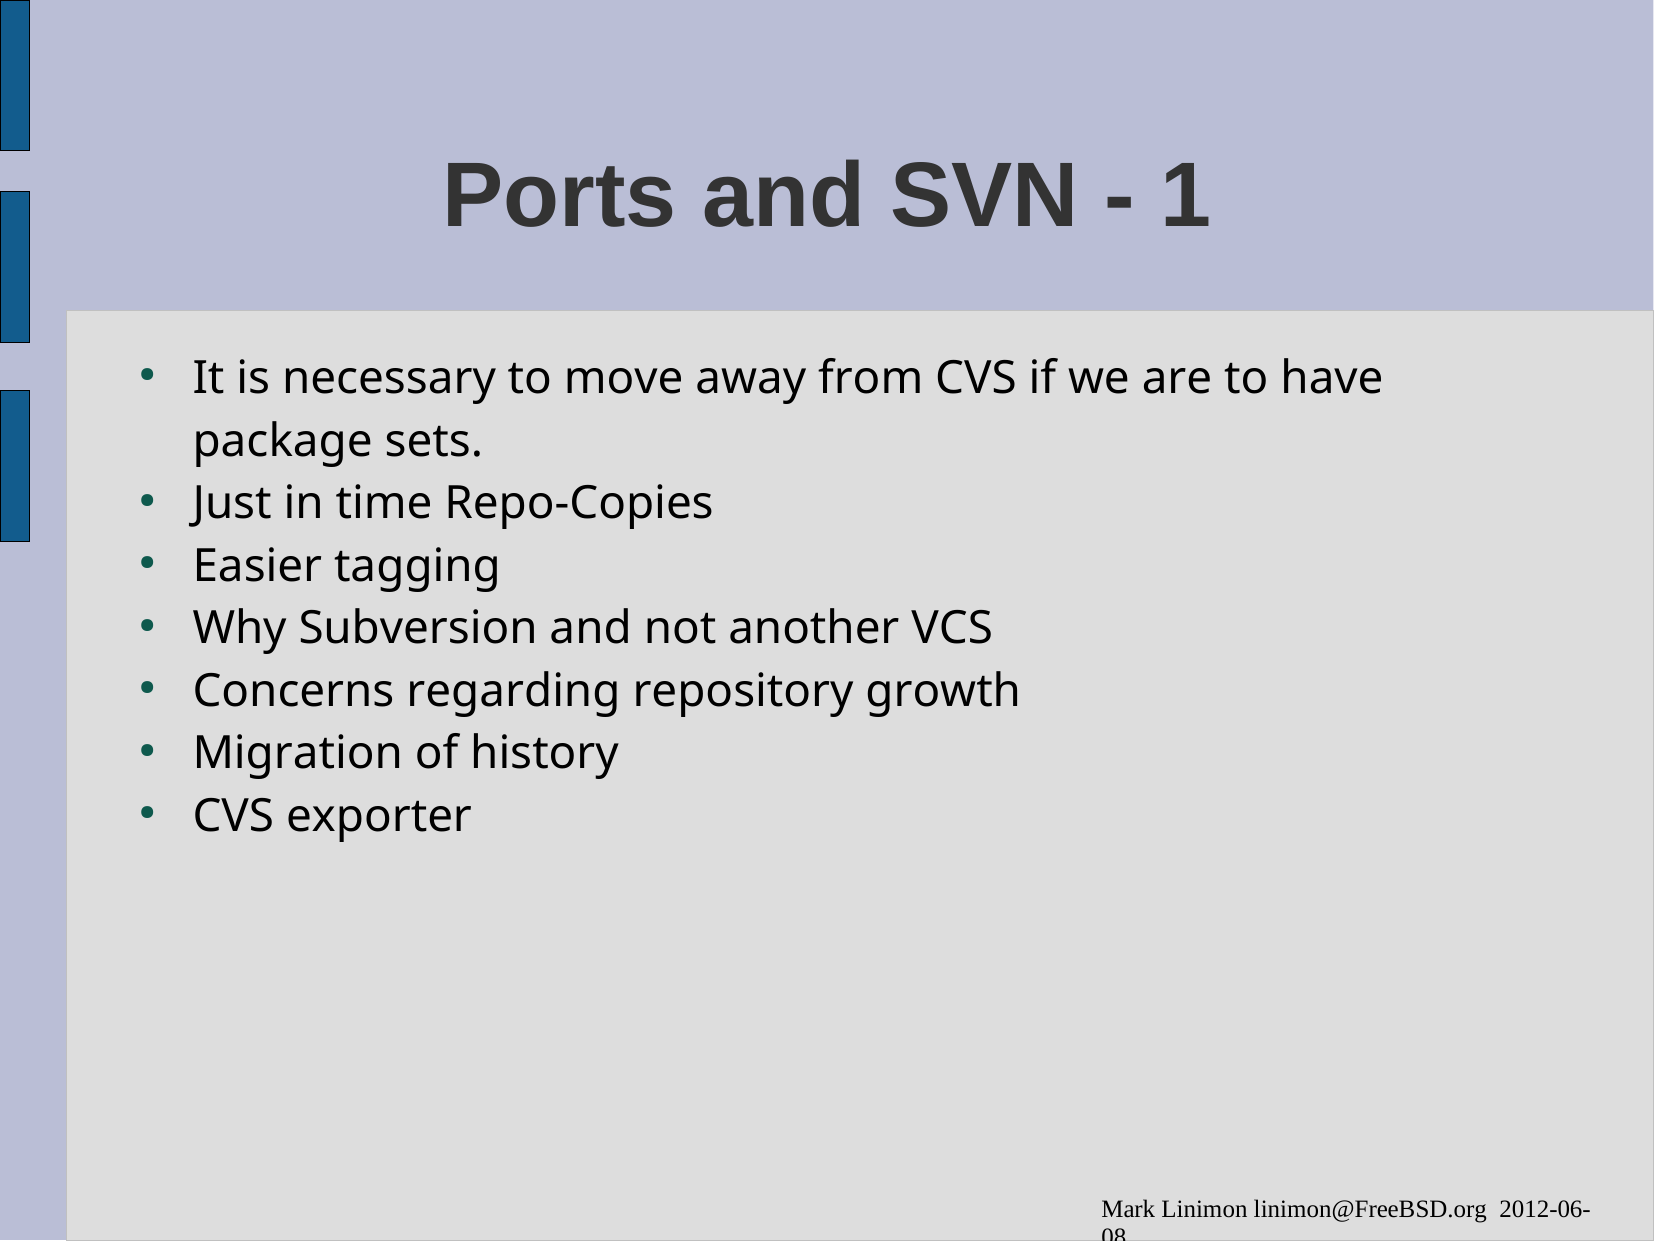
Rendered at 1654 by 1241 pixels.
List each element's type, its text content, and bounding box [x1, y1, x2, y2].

list It is necessary to move away from CVS if we are to have package sets. Just in time Repo-Copies Easier tagging Why Subversion and not another VCS Concerns regarding repository growth Migration of history CVS exporter [121, 344, 1534, 1164]
text_box Mark Linimon linimon@FreeBSD.org 2012-06-08 [1101, 1195, 1616, 1224]
title Ports and SVN - 1 [121, 91, 1534, 299]
